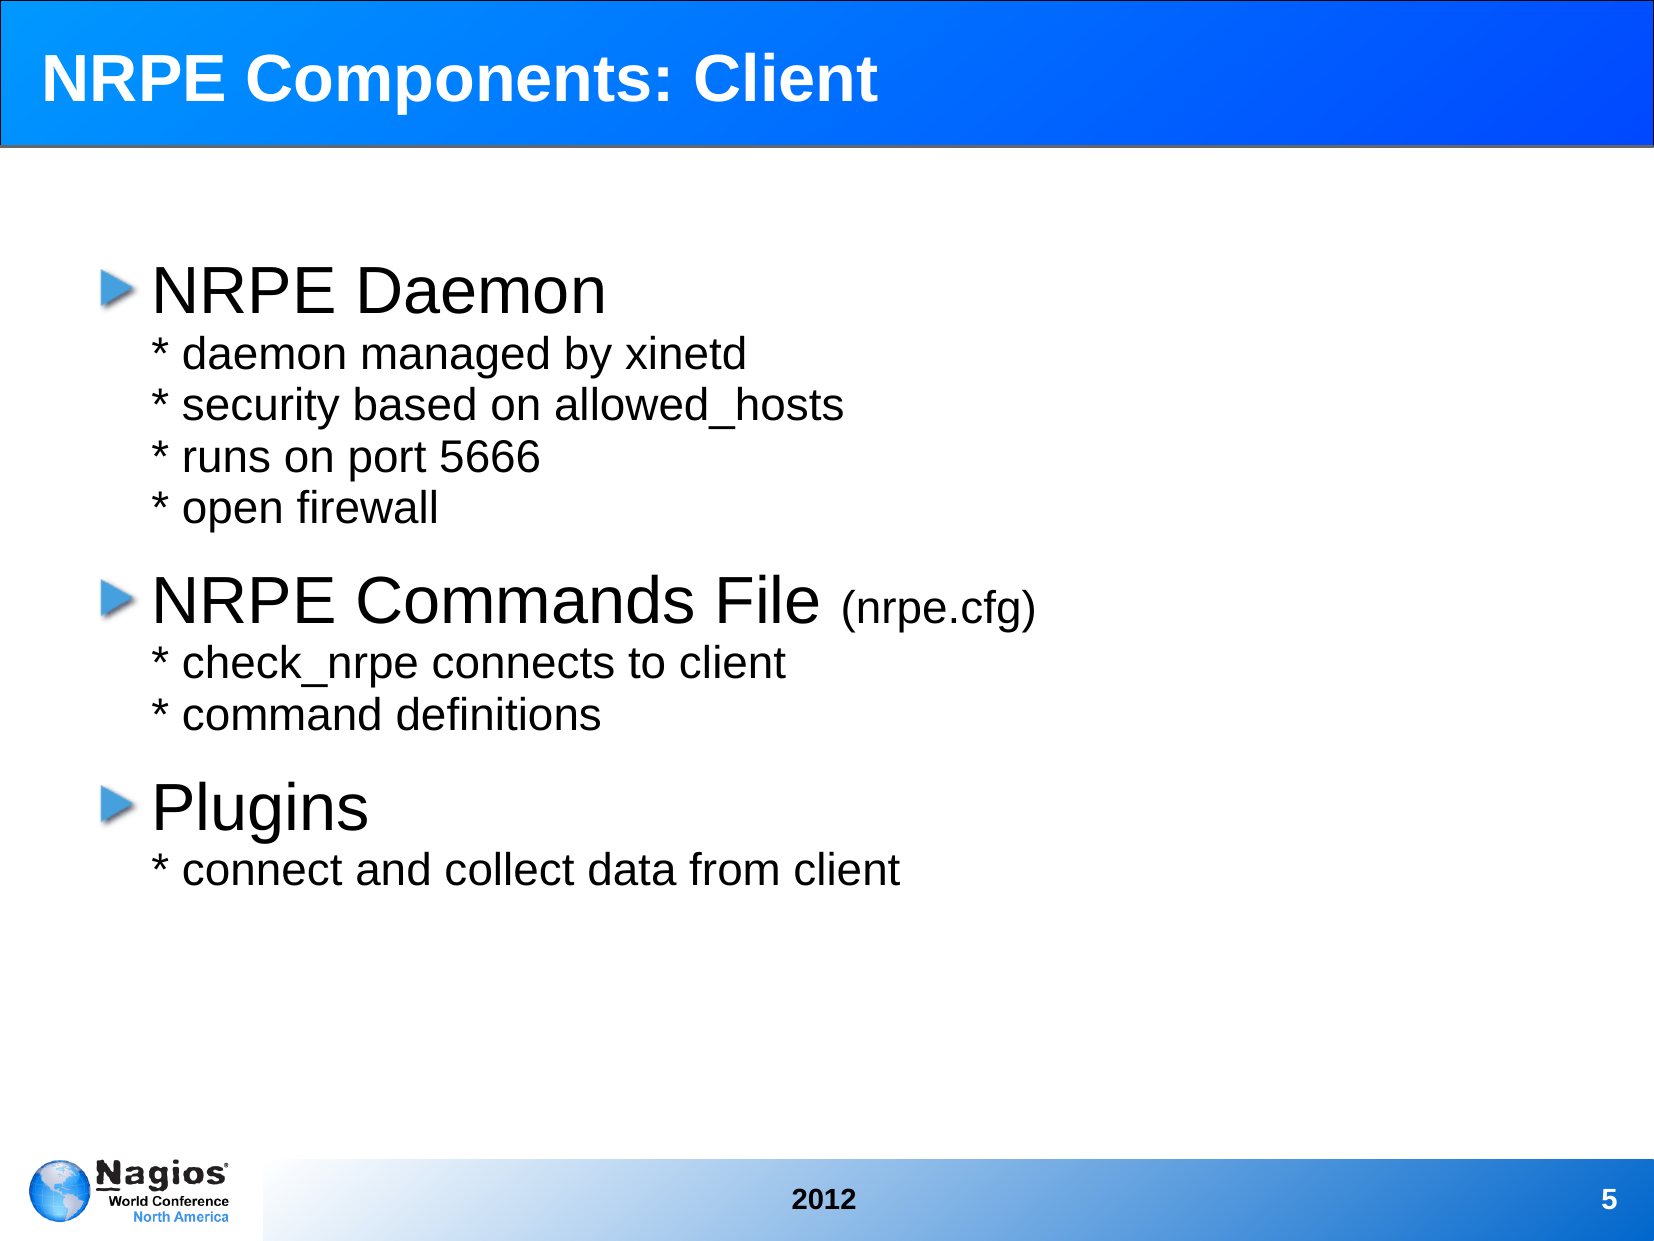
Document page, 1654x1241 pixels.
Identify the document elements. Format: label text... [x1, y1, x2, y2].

picture [29, 1159, 229, 1235]
title NRPE Components: Client [41, 29, 1248, 127]
list NRPE Daemon * daemon managed by xinetd * security based on allowed_hosts * runs on port 5666 * open firewall NRPE Commands File (nrpe.cfg) * check_nrpe connects to client * command definitions Plugins * connect and collect data from client [80, 253, 1599, 1072]
